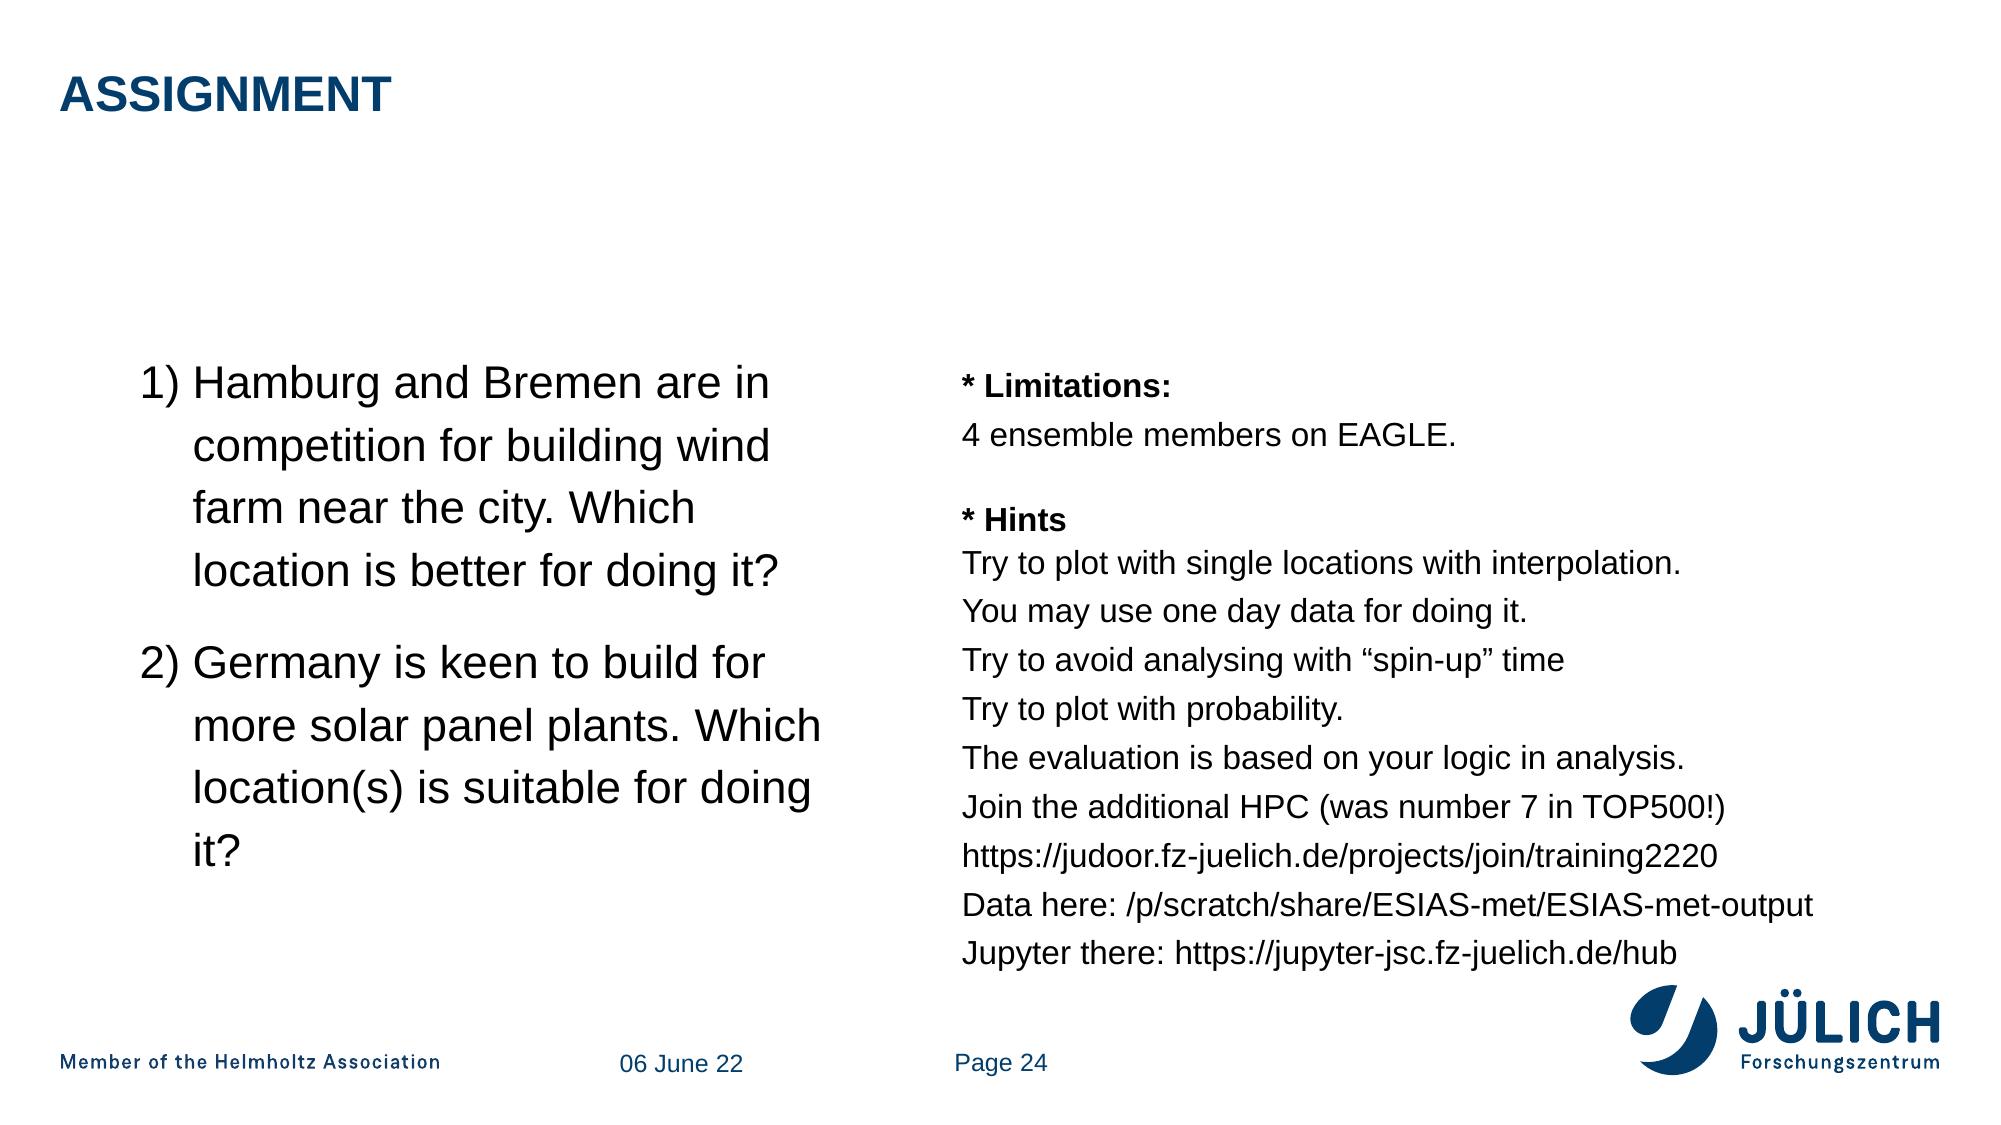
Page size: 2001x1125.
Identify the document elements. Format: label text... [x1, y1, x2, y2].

slide_number Page <number> [954, 1046, 1073, 1084]
text_box 06 June 22 [619, 1047, 883, 1084]
text_box * Limitations: 4 ensemble members on EAGLE. * Hints Try to plot with single locations with interpolation. You may use one day data for doing it. Try to avoid analysing with “spin-up” time Try to plot with probability. The evaluation is based on your logic in analysis. Join the additional HPC (was number 7 in TOP500!) https://judoor.fz-juelich.de/projects/join/training2220 Data here: /p/scratch/share/ESIAS-met/ESIAS-met-output Jupyter there: https://jupyter-jsc.fz-juelich.de/hub [947, 360, 1906, 980]
title ASSIGNMENT [59, 53, 1938, 238]
list Hamburg and Bremen are in competition for building wind farm near the city. Which location is better for doing it? Germany is keen to build for more solar panel plants. Which location(s) is suitable for doing it? [121, 345, 857, 947]
